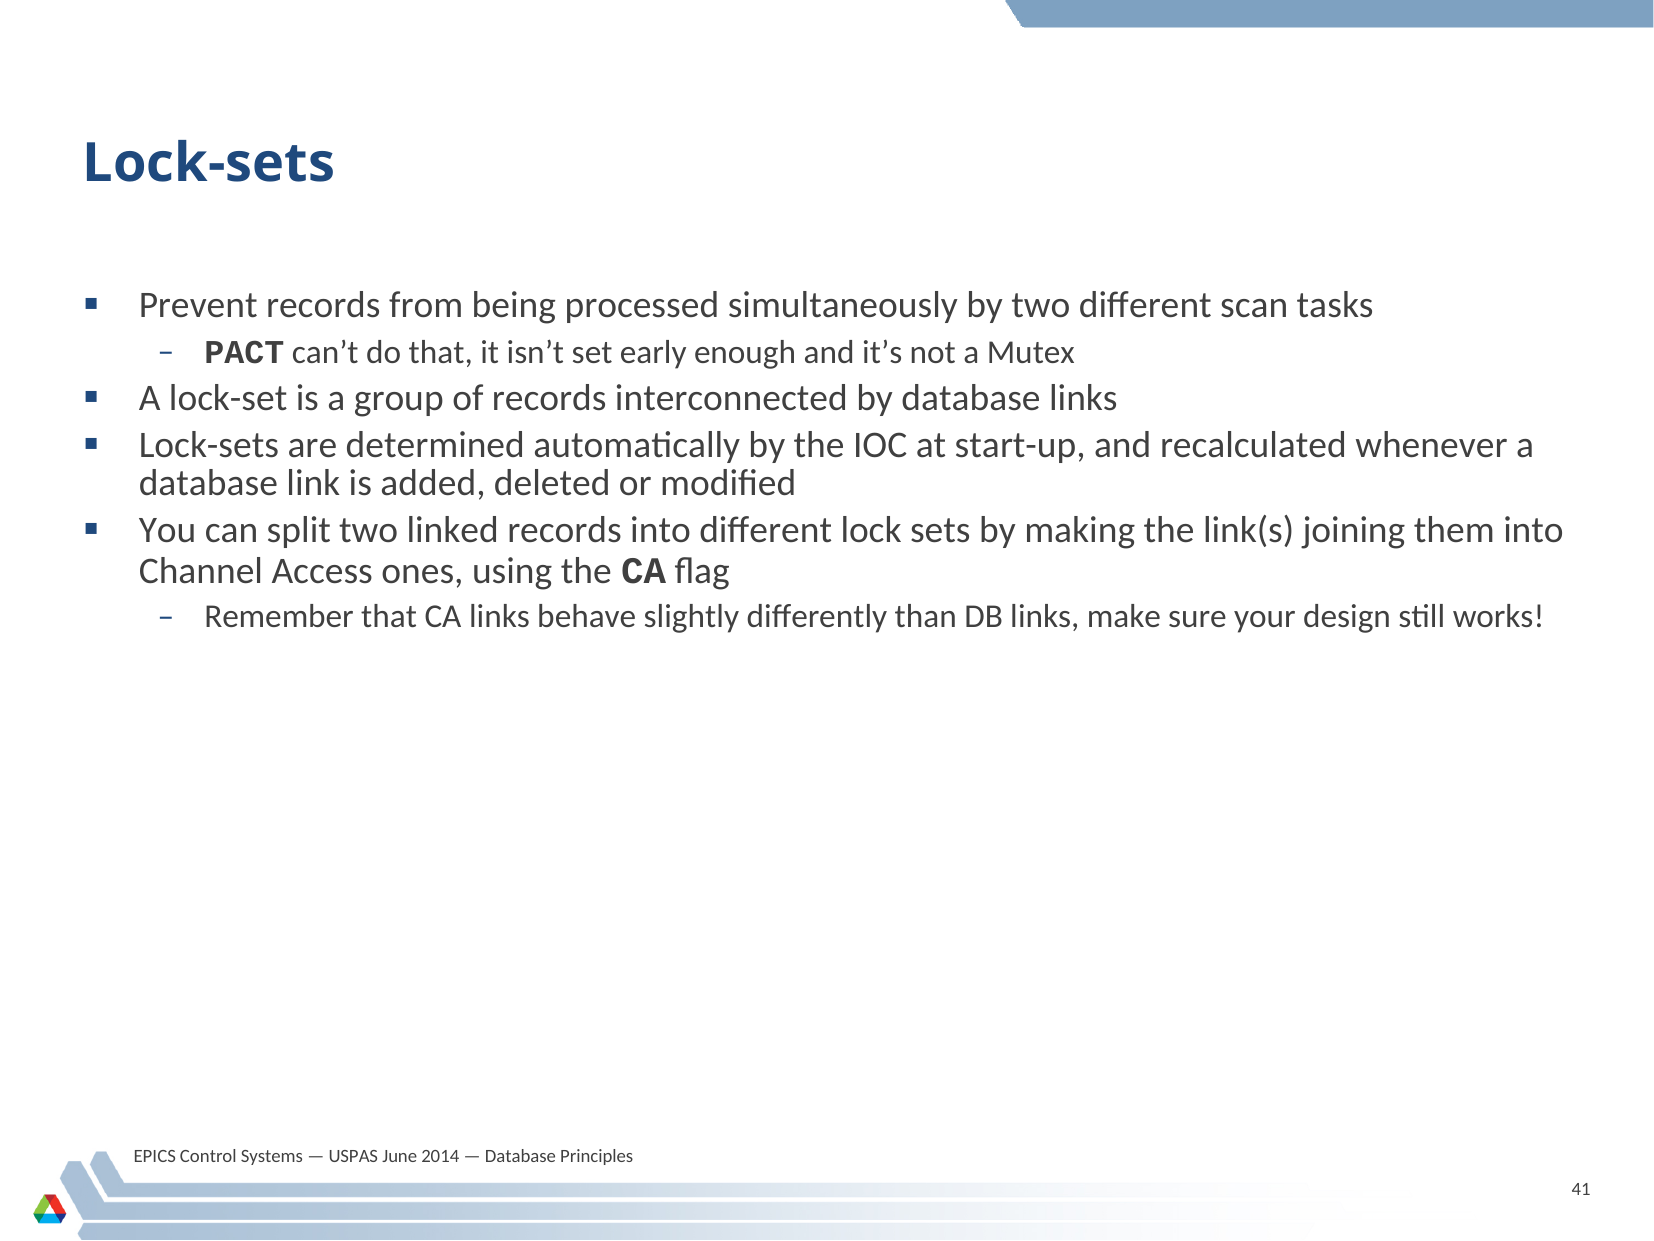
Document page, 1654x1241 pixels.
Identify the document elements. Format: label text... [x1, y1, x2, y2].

list Prevent records from being processed simultaneously by two different scan tasks PACT can’t do that, it isn’t set early enough and it’s not a Mutex A lock-set is a group of records interconnected by database links Lock-sets are determined automatically by the IOC at start-up, and recalculated whenever a database link is added, deleted or modified You can split two linked records into different lock sets by making the link(s) joining them into Channel Access ones, using the CA flag Remember that CA links behave slightly differently than DB links, make sure your design still works! [82, 289, 1571, 693]
picture [0, 0, 1654, 29]
title Lock-sets [82, 128, 1571, 192]
picture [0, 1143, 1654, 1240]
